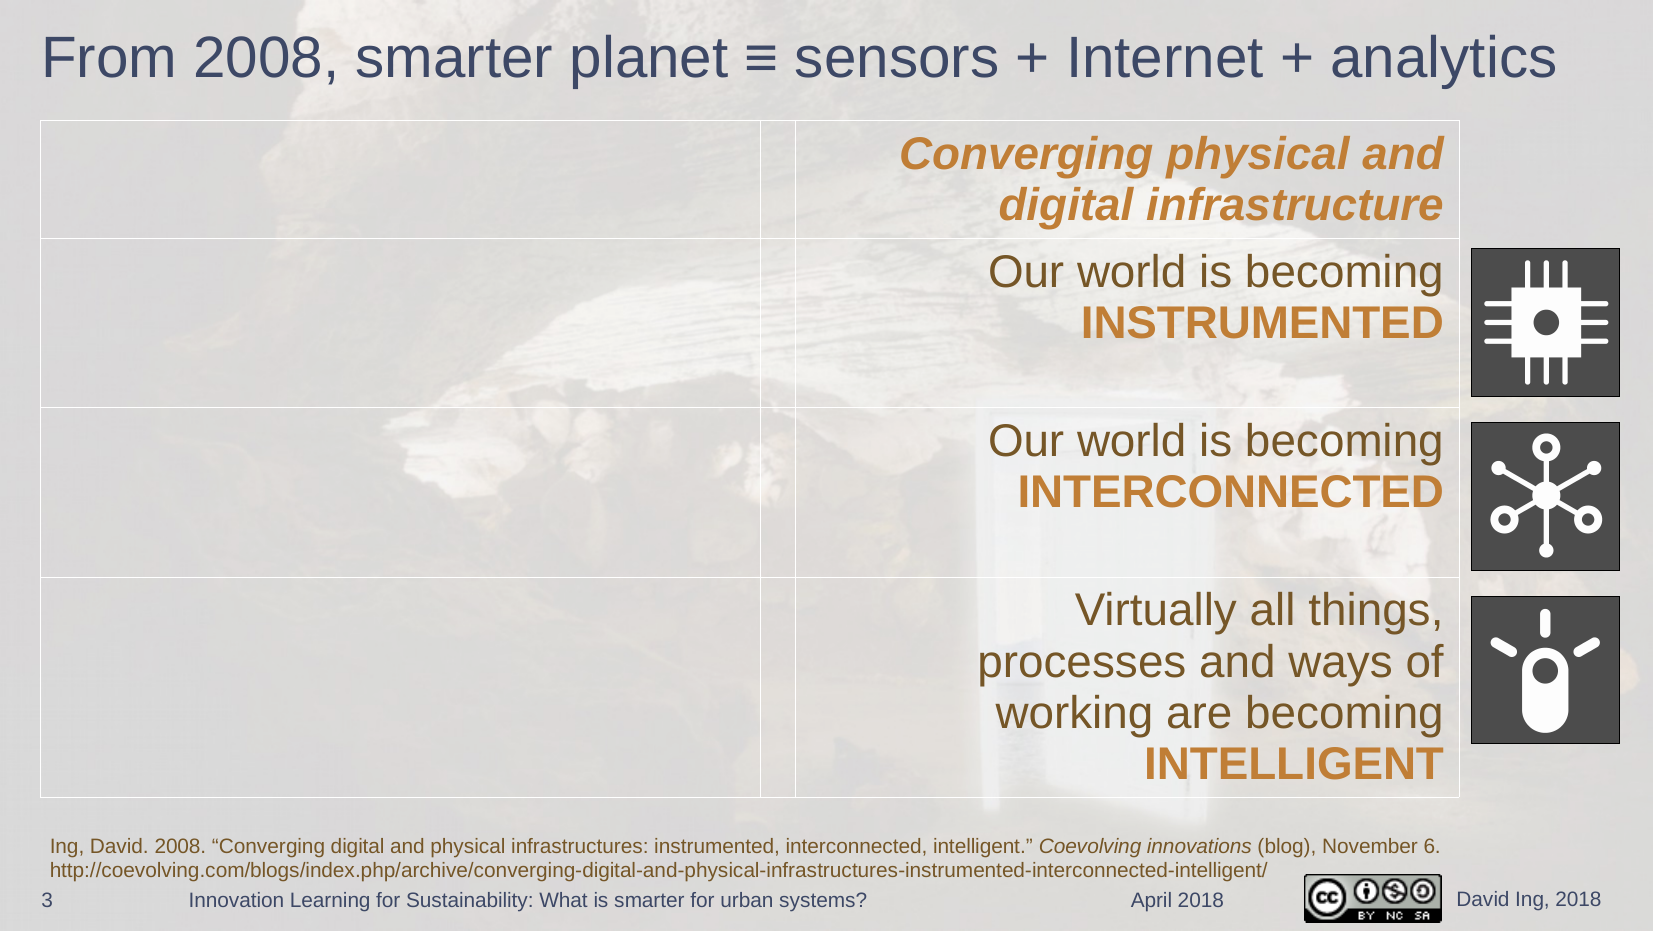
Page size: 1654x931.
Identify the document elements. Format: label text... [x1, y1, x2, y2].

text_box [1471, 596, 1620, 744]
table_cell [761, 408, 795, 577]
table_cell [761, 578, 795, 797]
text_box Ing, David. 2008. “Converging digital and physical infrastructures: instrumented, interconnected, intelligent.” Coevolving innovations (blog), November 6. http://coevolving.com/blogs/index.php/archive/converging-digital-and-physical-infrastructures-instrumented-interconnected-intelligent/ [35, 827, 1614, 913]
table_cell [41, 408, 760, 577]
picture [1485, 431, 1606, 561]
table_header [41, 121, 760, 238]
picture [1488, 605, 1603, 735]
picture [1304, 913, 1442, 923]
table_cell Our world is becoming INTERCONNECTED [796, 408, 1459, 577]
title From 2008, smarter planet ≡ sensors + Internet + analytics [41, 30, 1613, 126]
table_cell [761, 239, 795, 407]
text_box [1471, 248, 1620, 397]
table_cell [41, 239, 760, 407]
text_box [1471, 422, 1620, 571]
table_cell Virtually all things, processes and ways of working are becoming INTELLIGENT [796, 578, 1459, 797]
table_cell [41, 578, 760, 797]
table_header Converging physical and digital infrastructure [796, 121, 1459, 238]
table_header [761, 121, 795, 238]
picture [1482, 258, 1610, 387]
table_cell Our world is becoming INSTRUMENTED [796, 239, 1459, 407]
text_box Value-elevating co-creation Providers and customer mutually experience, and then improve [0, 0, 1653, 931]
